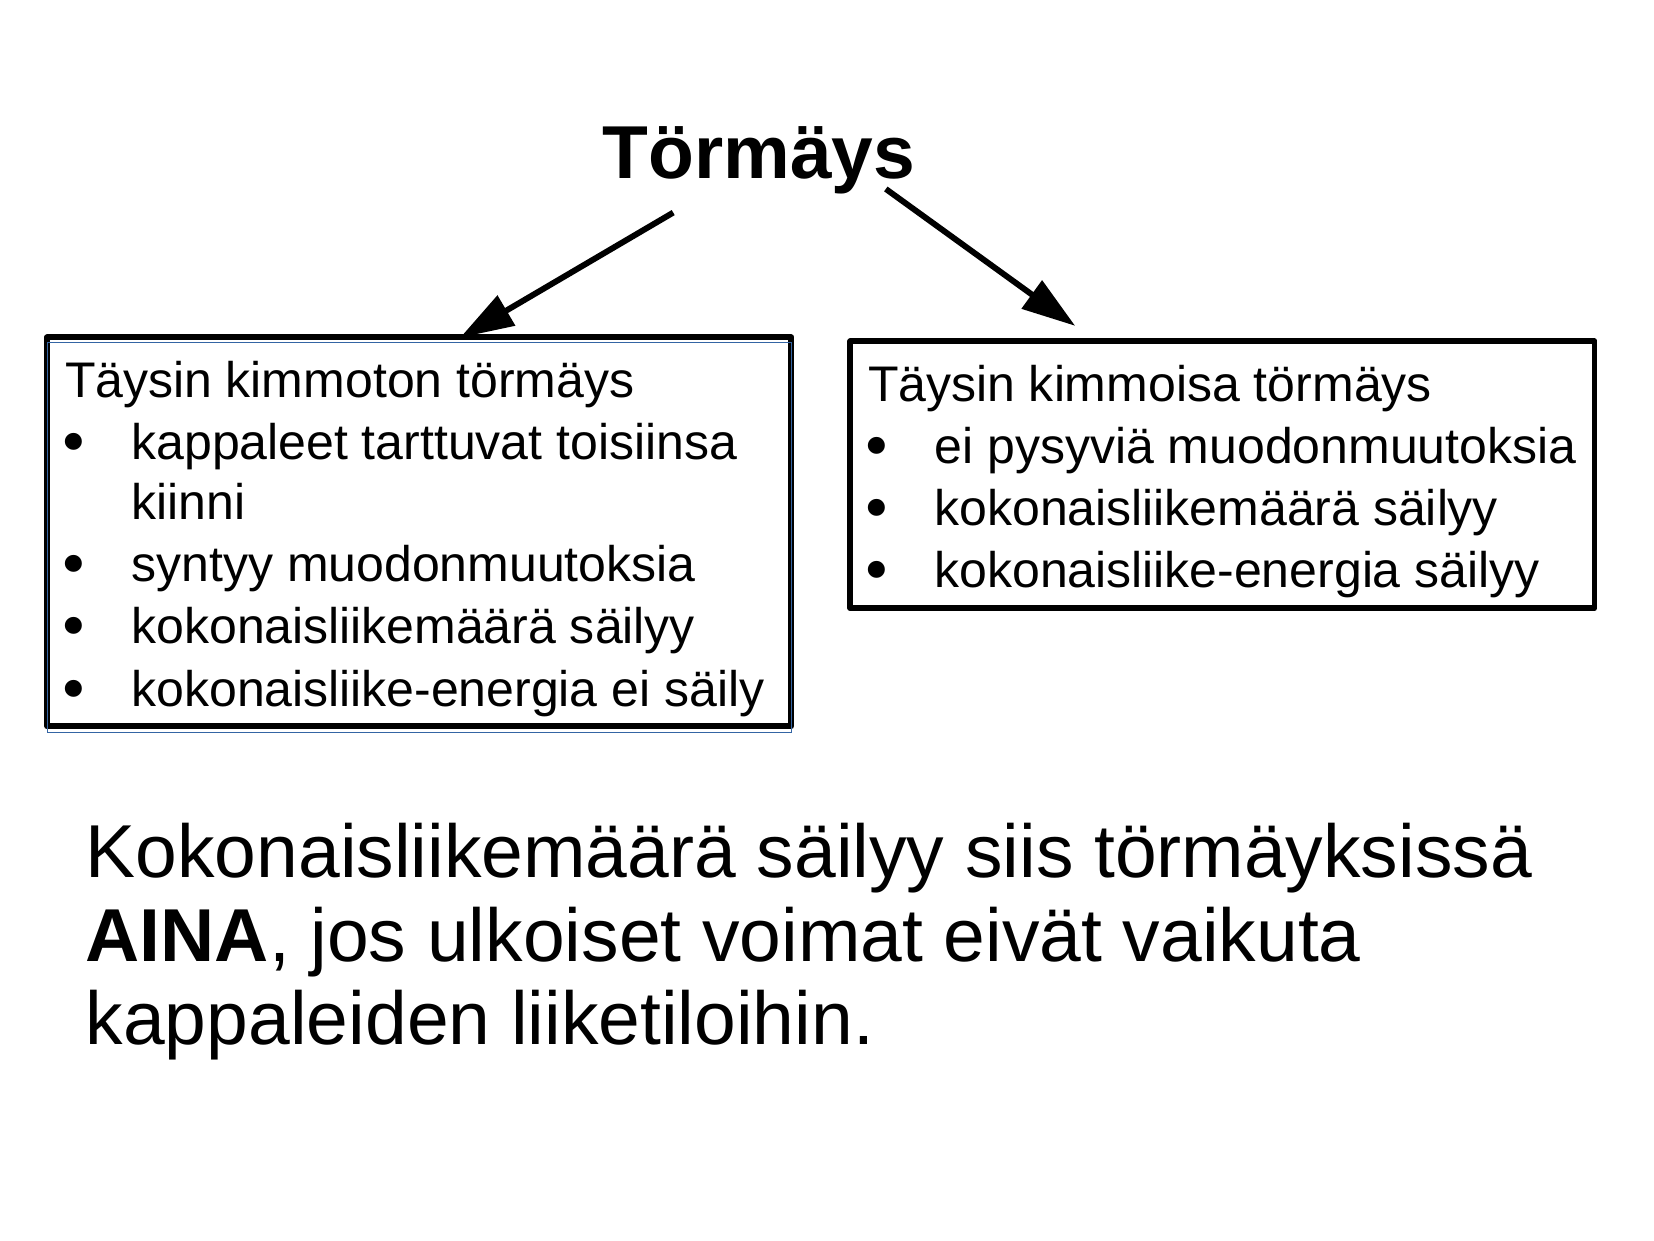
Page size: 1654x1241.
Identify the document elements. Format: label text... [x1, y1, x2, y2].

text_box Täysin kimmoton törmäys  kappaleet tarttuvat toisiinsa kiinni  syntyy muodonmuutoksia  kokonaisliikemäärä säilyy  kokonaisliike-energia ei säily [47, 337, 792, 342]
text_box Täysin kimmoisa törmäys  ei pysyviä muodonmuutoksia  kokonaisliikemäärä säilyy  kokonaisliike-energia säilyy [850, 341, 1595, 609]
text_box Törmäys [588, 95, 1016, 291]
text_box Kokonaisliikemäärä säilyy siis törmäyksissä AINA, jos ulkoiset voimat eivät vaikuta kappaleiden liiketiloihin. [70, 803, 1560, 1153]
text_box [47, 342, 792, 733]
